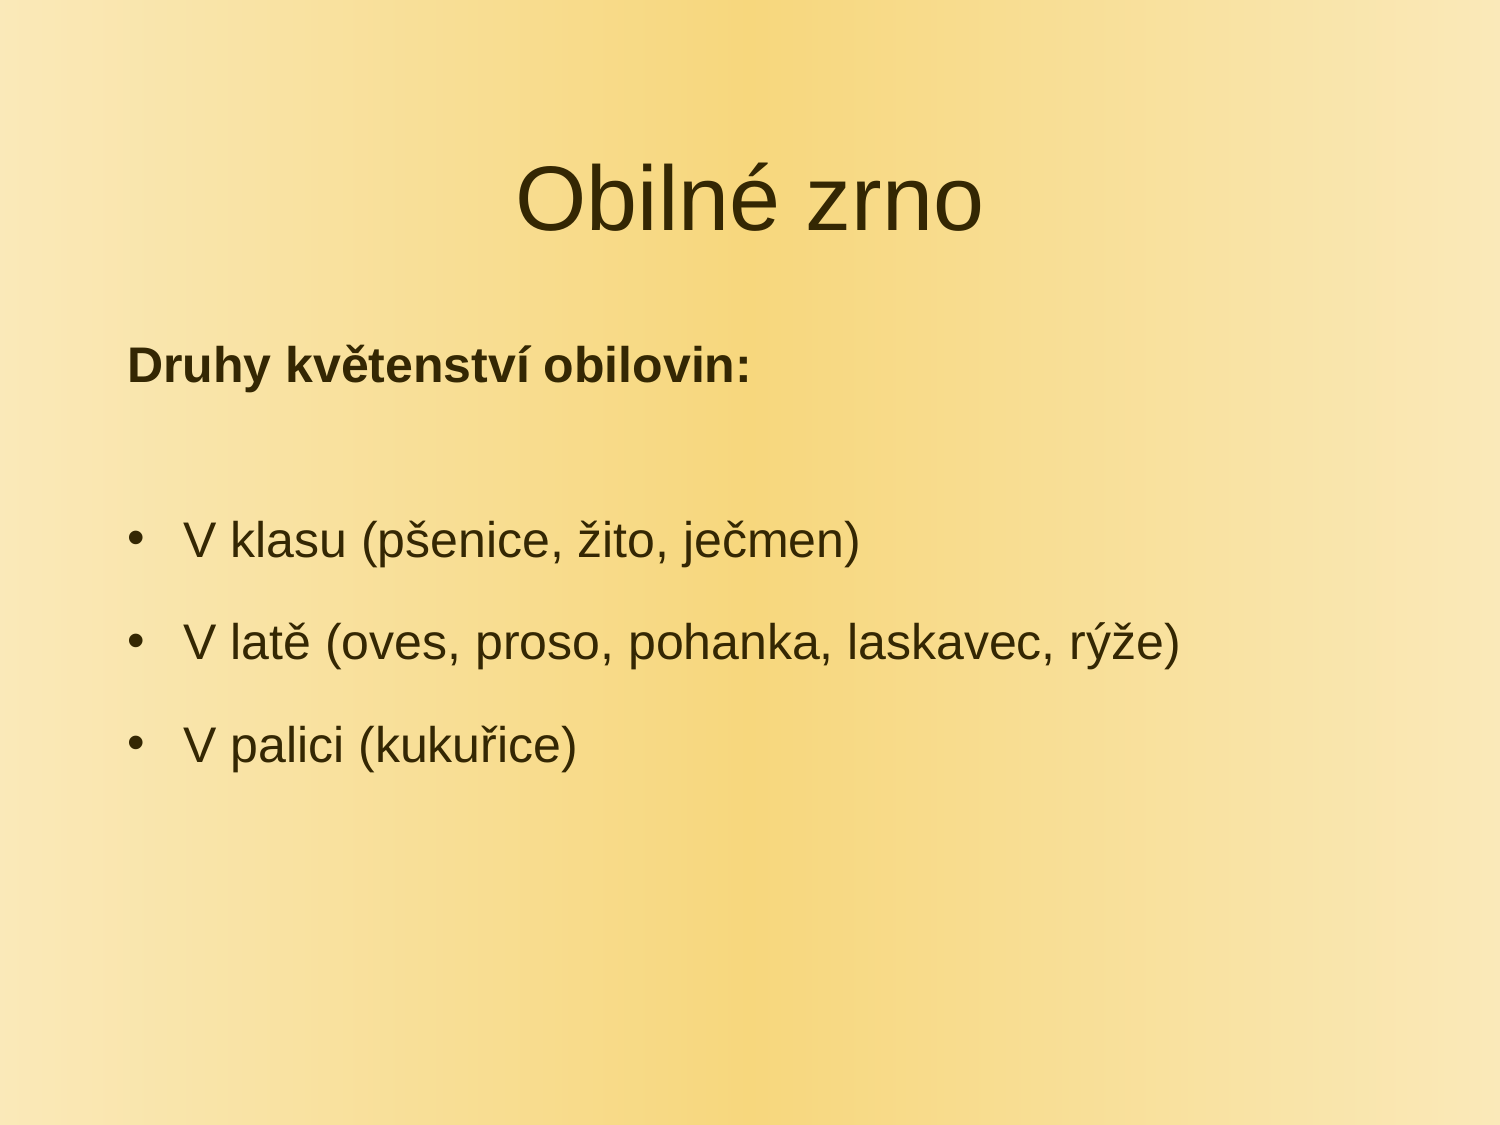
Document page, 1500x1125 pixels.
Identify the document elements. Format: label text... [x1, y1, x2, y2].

list Druhy květenství obilovin: V klasu (pšenice, žito, ječmen) V latě (oves, proso, pohanka, laskavec, rýže) V palici (kukuřice) [112, 324, 1388, 1001]
title Obilné zrno [112, 99, 1388, 288]
